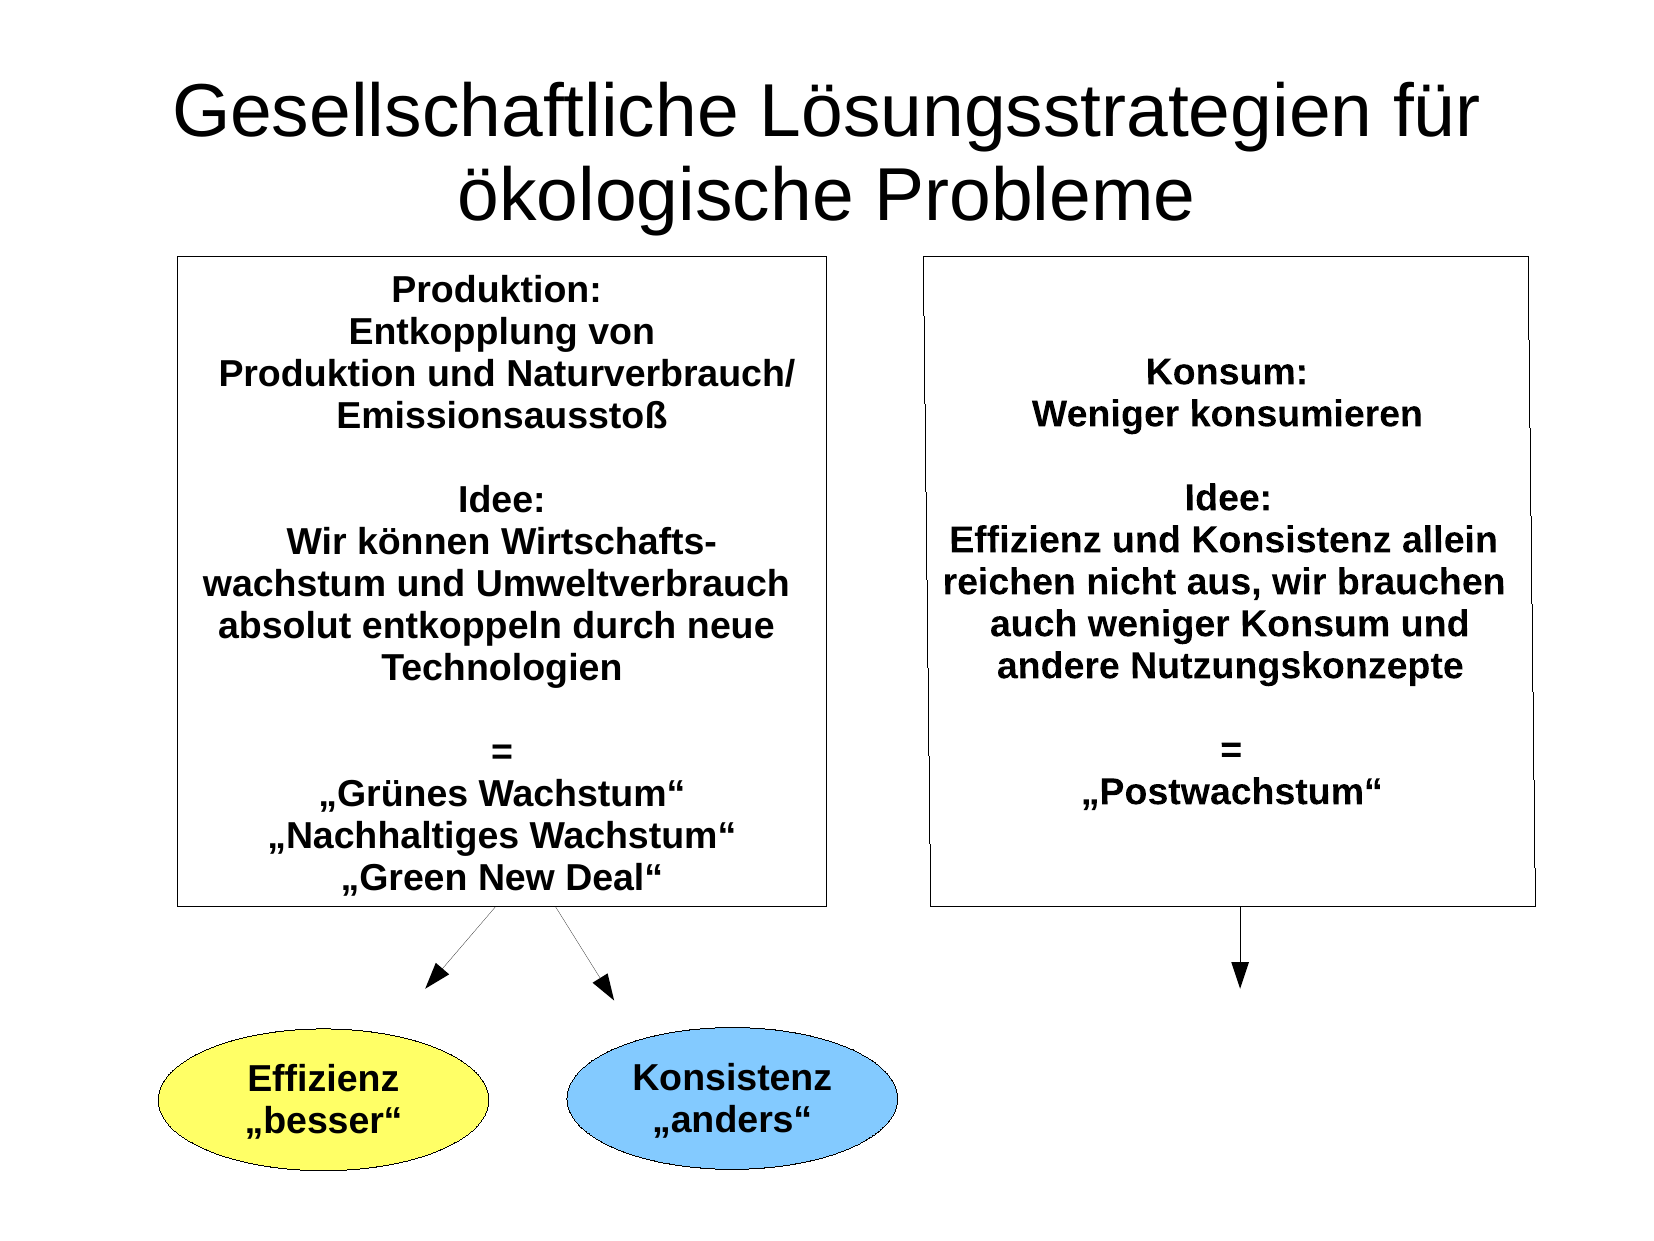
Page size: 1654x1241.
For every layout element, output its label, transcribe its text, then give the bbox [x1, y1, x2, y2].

title Gesellschaftliche Lösungsstrategien für ökologische Probleme [82, 49, 1571, 257]
text_box Konsum: Weniger konsumieren Idee: Effizienz und Konsistenz allein reichen nicht aus, wir brauchen auch weniger Konsum und andere Nutzungskonzepte = „Postwachstum“ [923, 256, 1536, 907]
text_box Produktion: Entkopplung von Produktion und Naturverbrauch/ Emissionsausstoß Idee: Wir können Wirtschafts- wachstum und Umweltverbrauch absolut entkoppeln durch neue Technologien = „Grünes Wachstum“ „Nachhaltiges Wachstum“ „Green New Deal“ [177, 256, 827, 907]
text_box Konsistenz „anders“ [566, 1027, 898, 1170]
text_box Effizienz „besser“ [158, 1028, 489, 1171]
